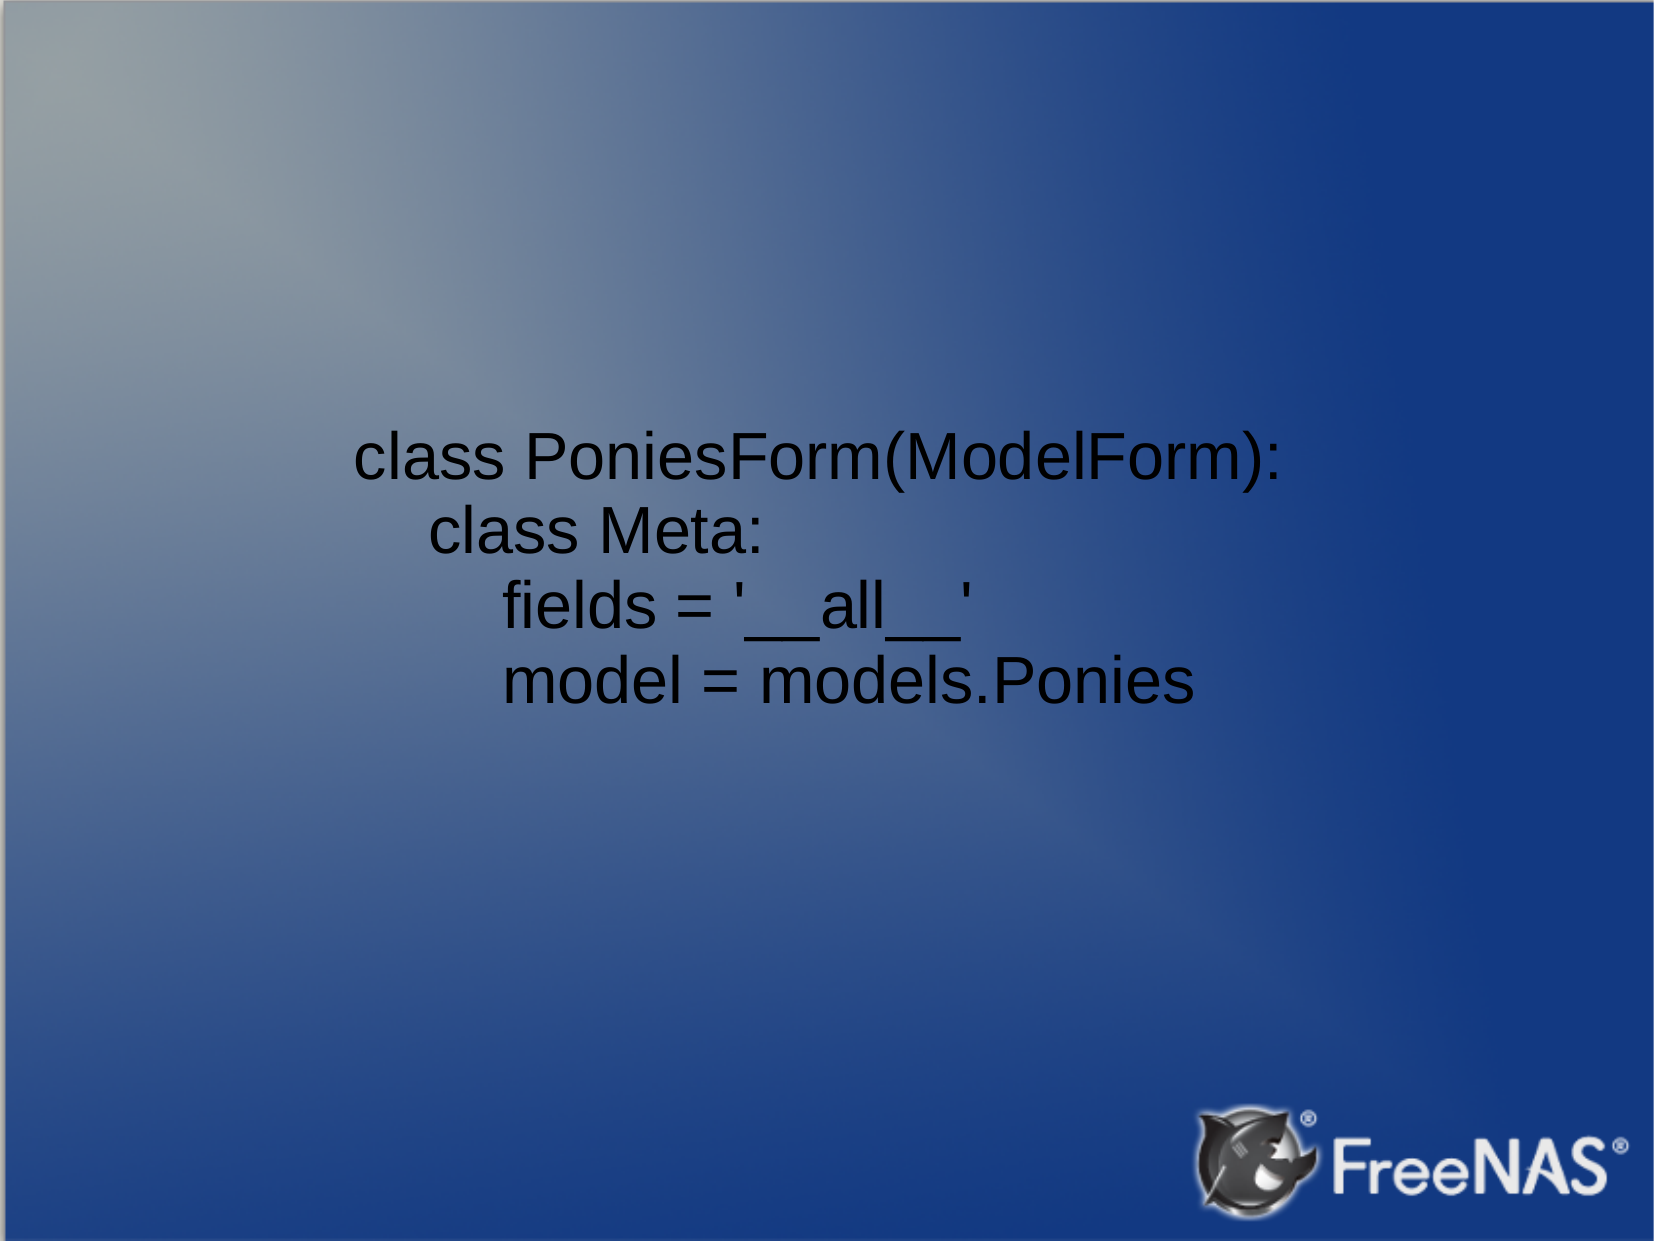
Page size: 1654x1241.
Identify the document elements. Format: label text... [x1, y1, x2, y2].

picture [0, 0, 1654, 1241]
text_box class PoniesForm(ModelForm): class Meta: fields = '__all__' model = models.Ponies [339, 411, 1315, 829]
